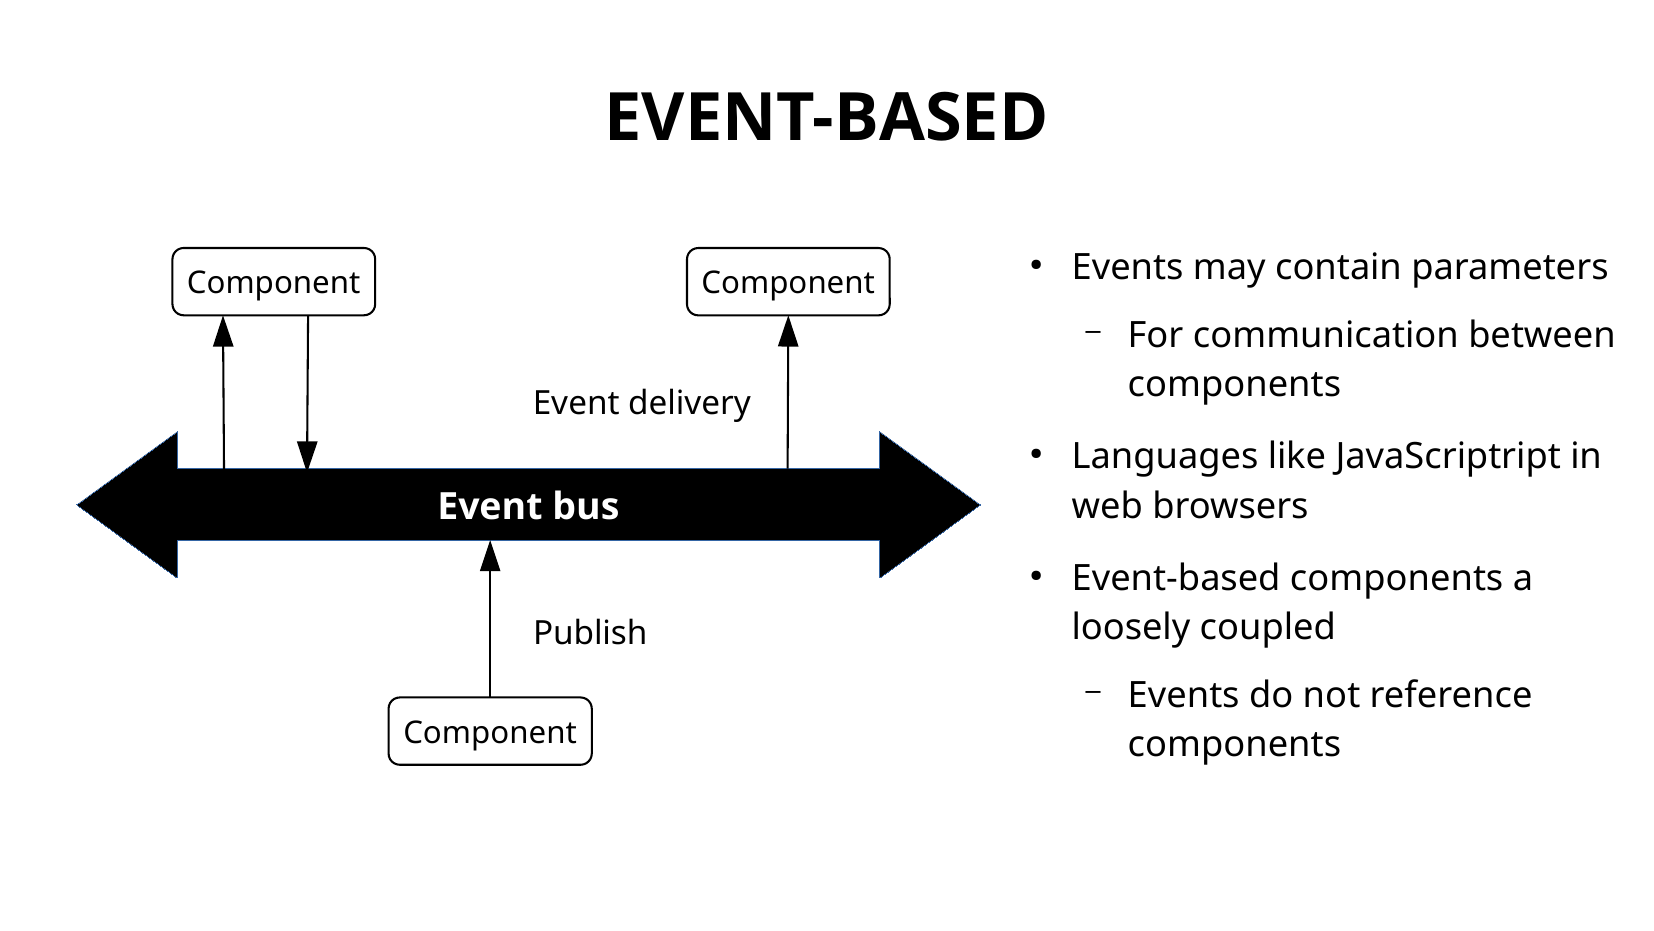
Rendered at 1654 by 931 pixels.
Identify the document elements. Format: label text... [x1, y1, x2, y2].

title EVENT-BASED [82, 36, 1571, 193]
list Events may contain parameters For communication between components Languages like JavaScriptript in web browsers Event-based components a loosely coupled Events do not reference components [1015, 241, 1619, 781]
text_box Component [388, 697, 592, 765]
text_box Publish [518, 601, 710, 658]
text_box Event bus [76, 431, 981, 578]
text_box Component [686, 248, 890, 316]
text_box Component [172, 247, 376, 316]
text_box Event delivery [518, 371, 800, 428]
